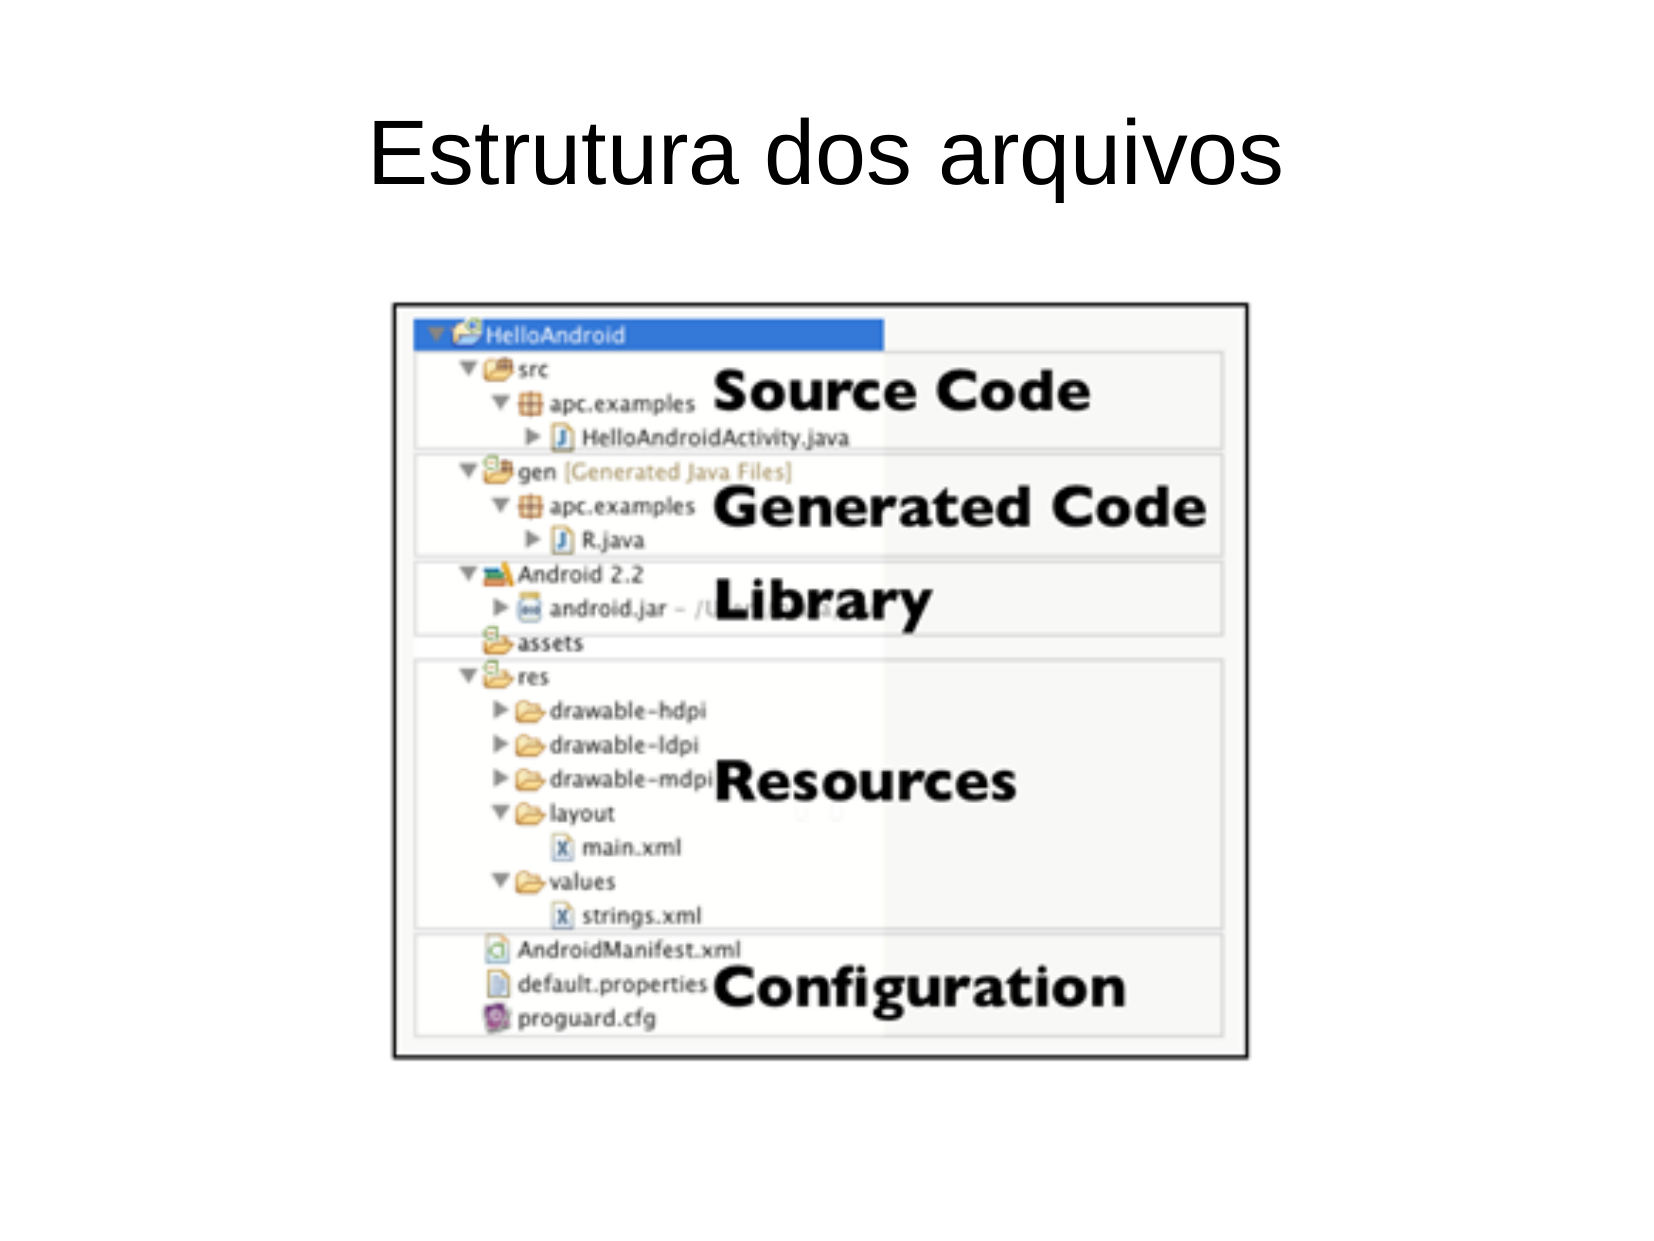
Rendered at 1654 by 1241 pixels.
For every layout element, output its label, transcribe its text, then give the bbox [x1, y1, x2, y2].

picture [383, 295, 1255, 1067]
title Estrutura dos arquivos [82, 49, 1571, 257]
